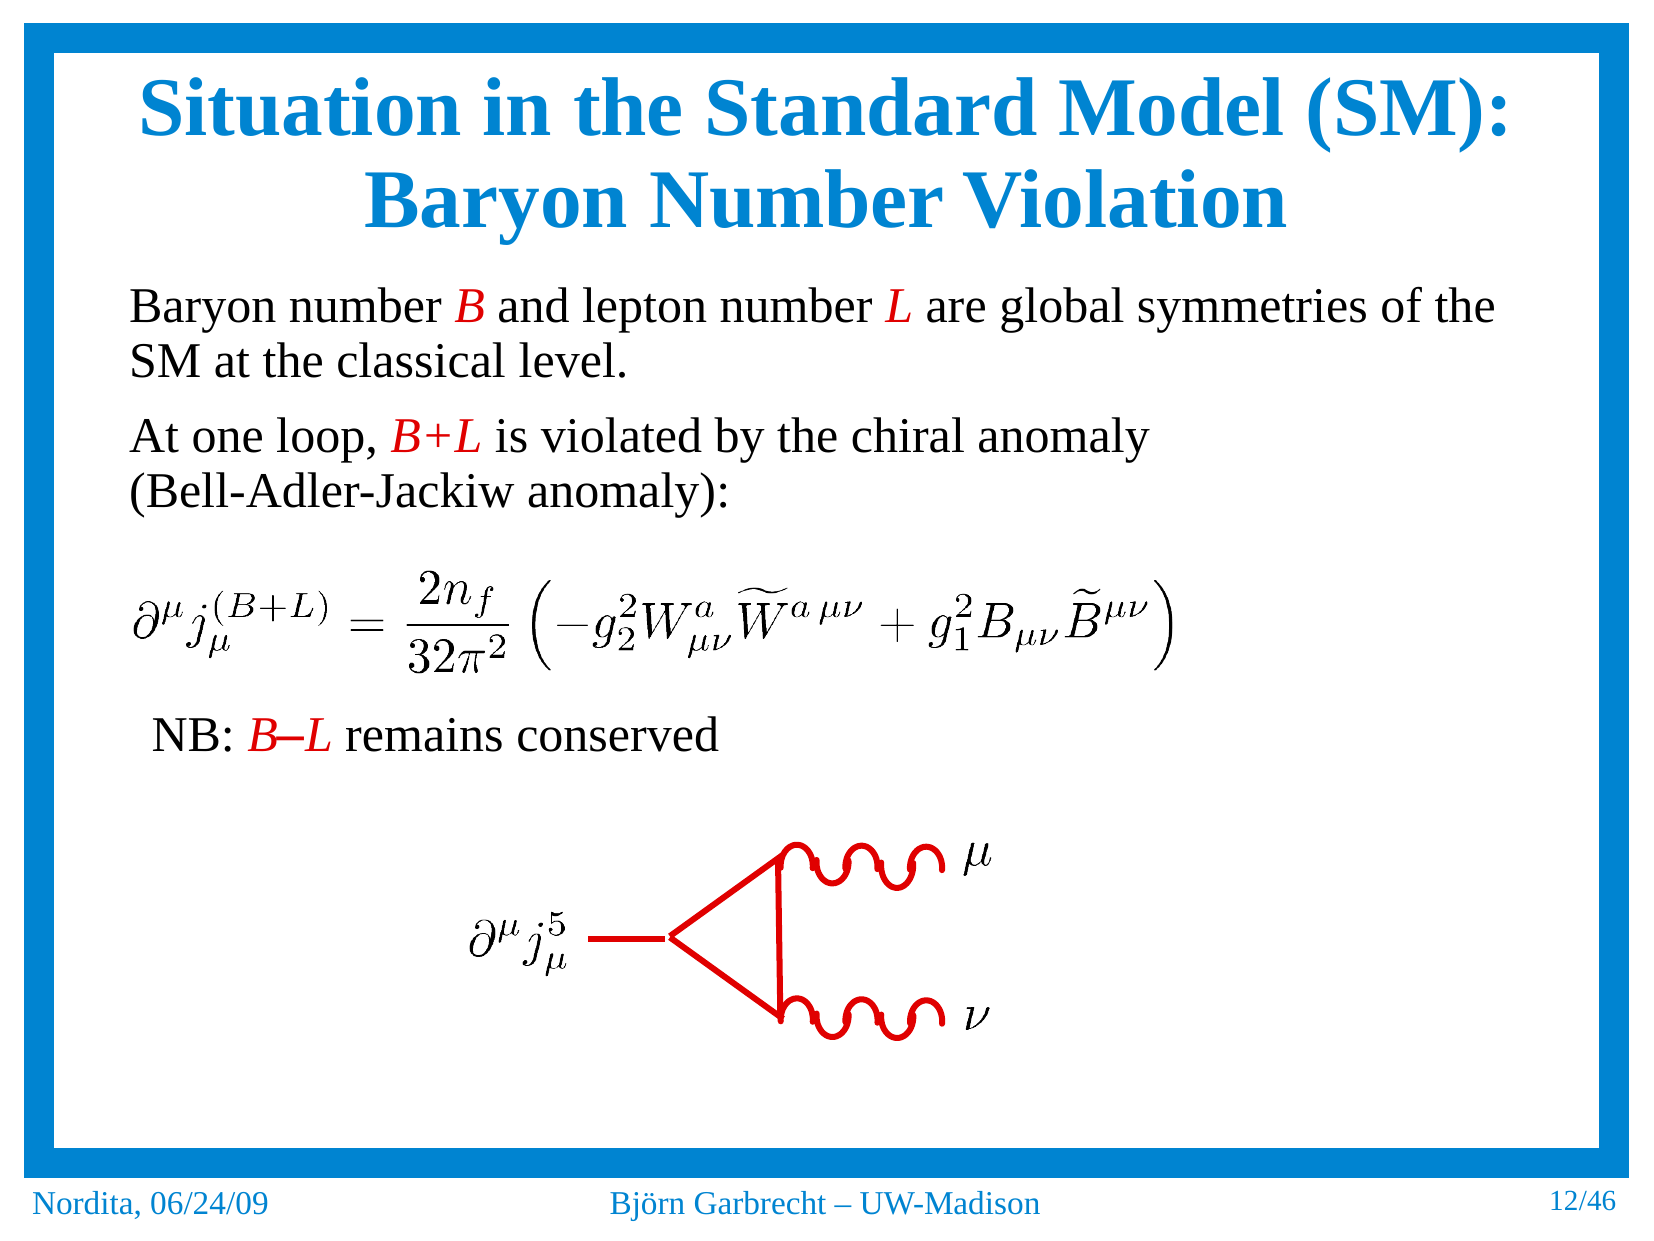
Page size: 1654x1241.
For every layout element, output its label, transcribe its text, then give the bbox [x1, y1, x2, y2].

picture [127, 564, 1188, 675]
picture [463, 907, 579, 978]
text_box Baryon number B and lepton number L are global symmetries of the SM at the classical level. [114, 270, 1512, 406]
picture [953, 836, 1004, 882]
text_box NB: B–L remains conserved [136, 696, 768, 782]
picture [959, 1001, 1000, 1037]
text_box At one loop, B+L is violated by the chiral anomaly (Bell-Adler-Jackiw anomaly): [114, 400, 1163, 536]
title Situation in the Standard Model (SM): Baryon Number Violation [82, 44, 1571, 262]
